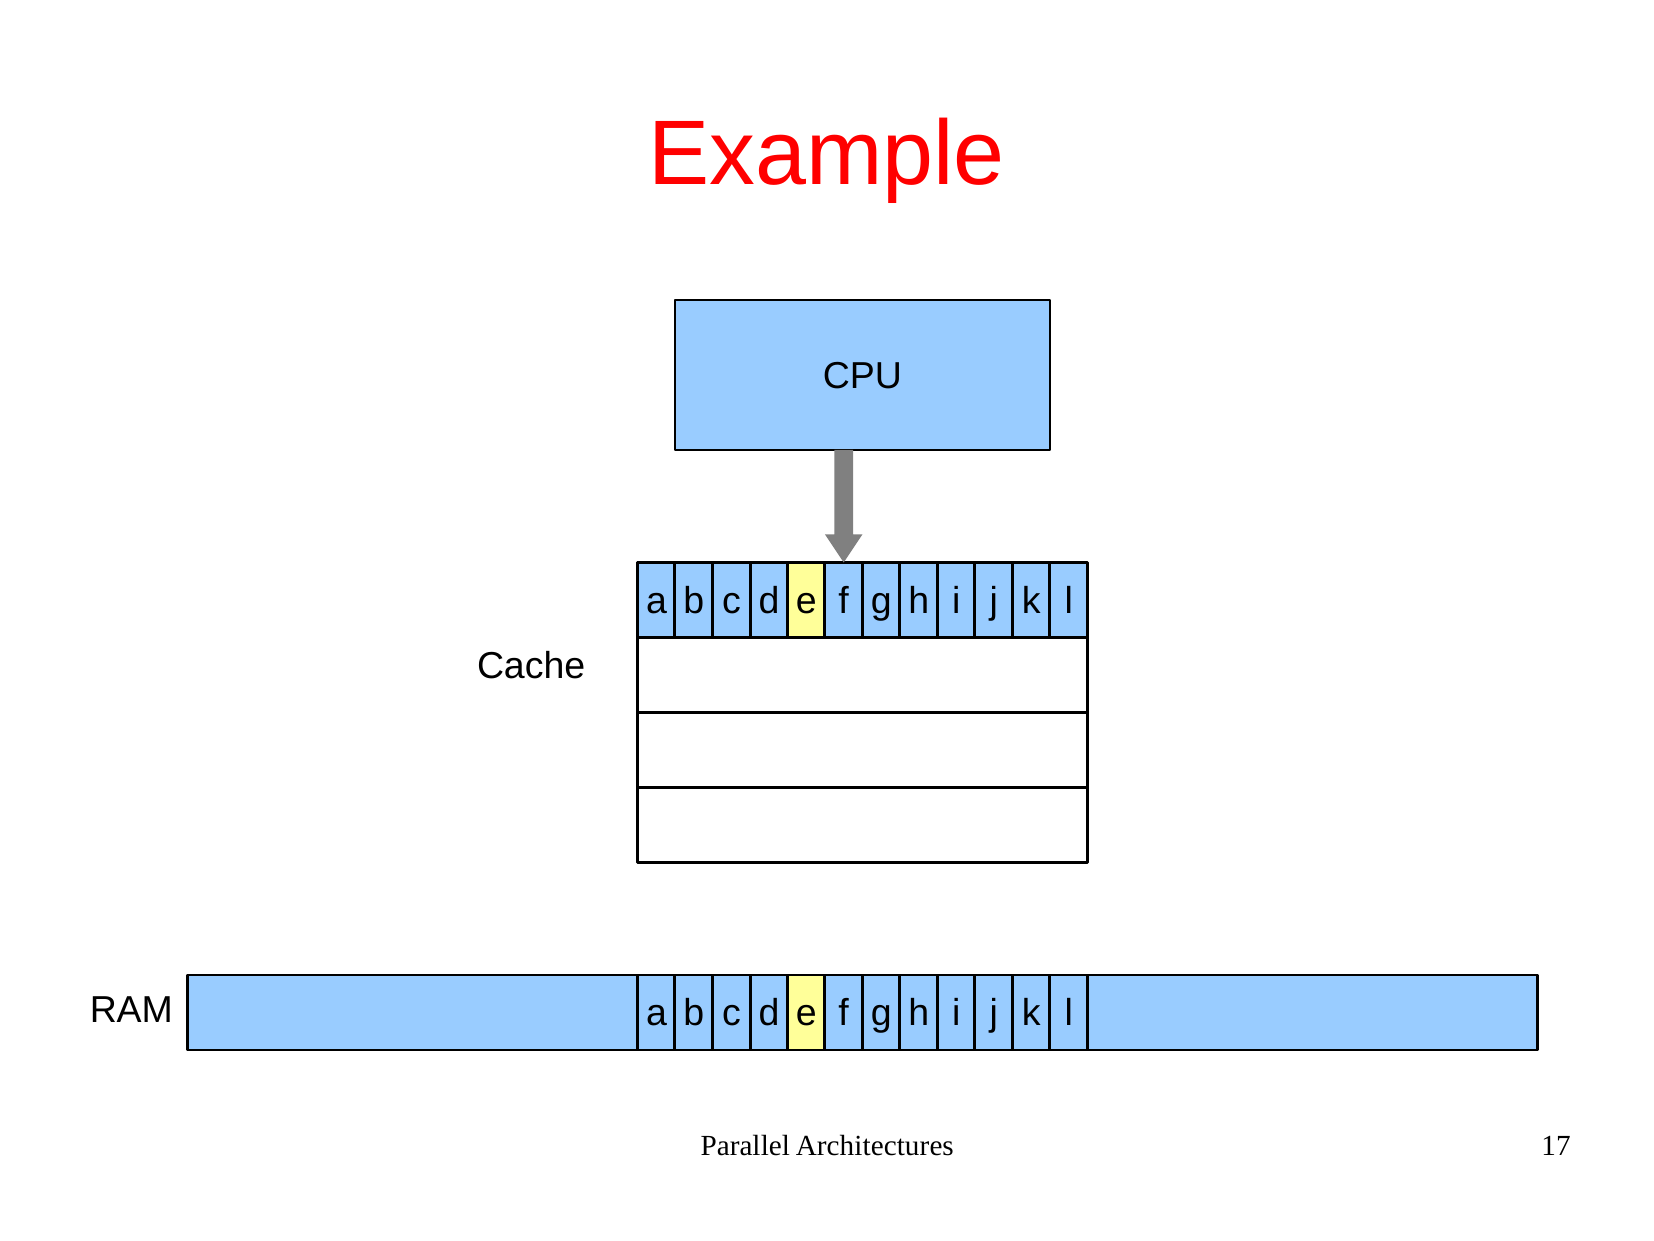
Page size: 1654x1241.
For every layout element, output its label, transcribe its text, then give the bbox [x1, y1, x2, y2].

text_box RAM [75, 981, 188, 1039]
text_box d [750, 562, 787, 638]
text_box [187, 975, 637, 1051]
text_box k [1012, 975, 1049, 1051]
text_box k [1012, 562, 1049, 638]
text_box l [1049, 975, 1088, 1051]
text_box h [899, 562, 937, 638]
text_box e [787, 562, 824, 638]
text_box g [862, 975, 899, 1051]
text_box f [824, 562, 862, 638]
text_box [1088, 975, 1538, 1051]
text_box f [824, 975, 862, 1051]
text_box c [712, 562, 750, 638]
text_box [637, 638, 1088, 863]
text_box CPU [675, 300, 1051, 451]
text_box h [899, 975, 937, 1051]
text_box Cache [462, 637, 601, 695]
title Example [82, 49, 1571, 257]
text_box b [674, 975, 712, 1051]
text_box a [637, 975, 674, 1051]
text_box i [937, 975, 974, 1051]
text_box a [637, 562, 674, 638]
text_box g [862, 562, 899, 638]
text_box b [674, 562, 712, 638]
text_box l [1049, 562, 1088, 638]
text_box d [750, 975, 787, 1051]
text_box j [974, 975, 1012, 1051]
text_box j [974, 562, 1012, 638]
text_box i [937, 562, 974, 638]
text_box c [712, 975, 750, 1051]
text_box [824, 449, 863, 563]
text_box e [787, 975, 824, 1051]
